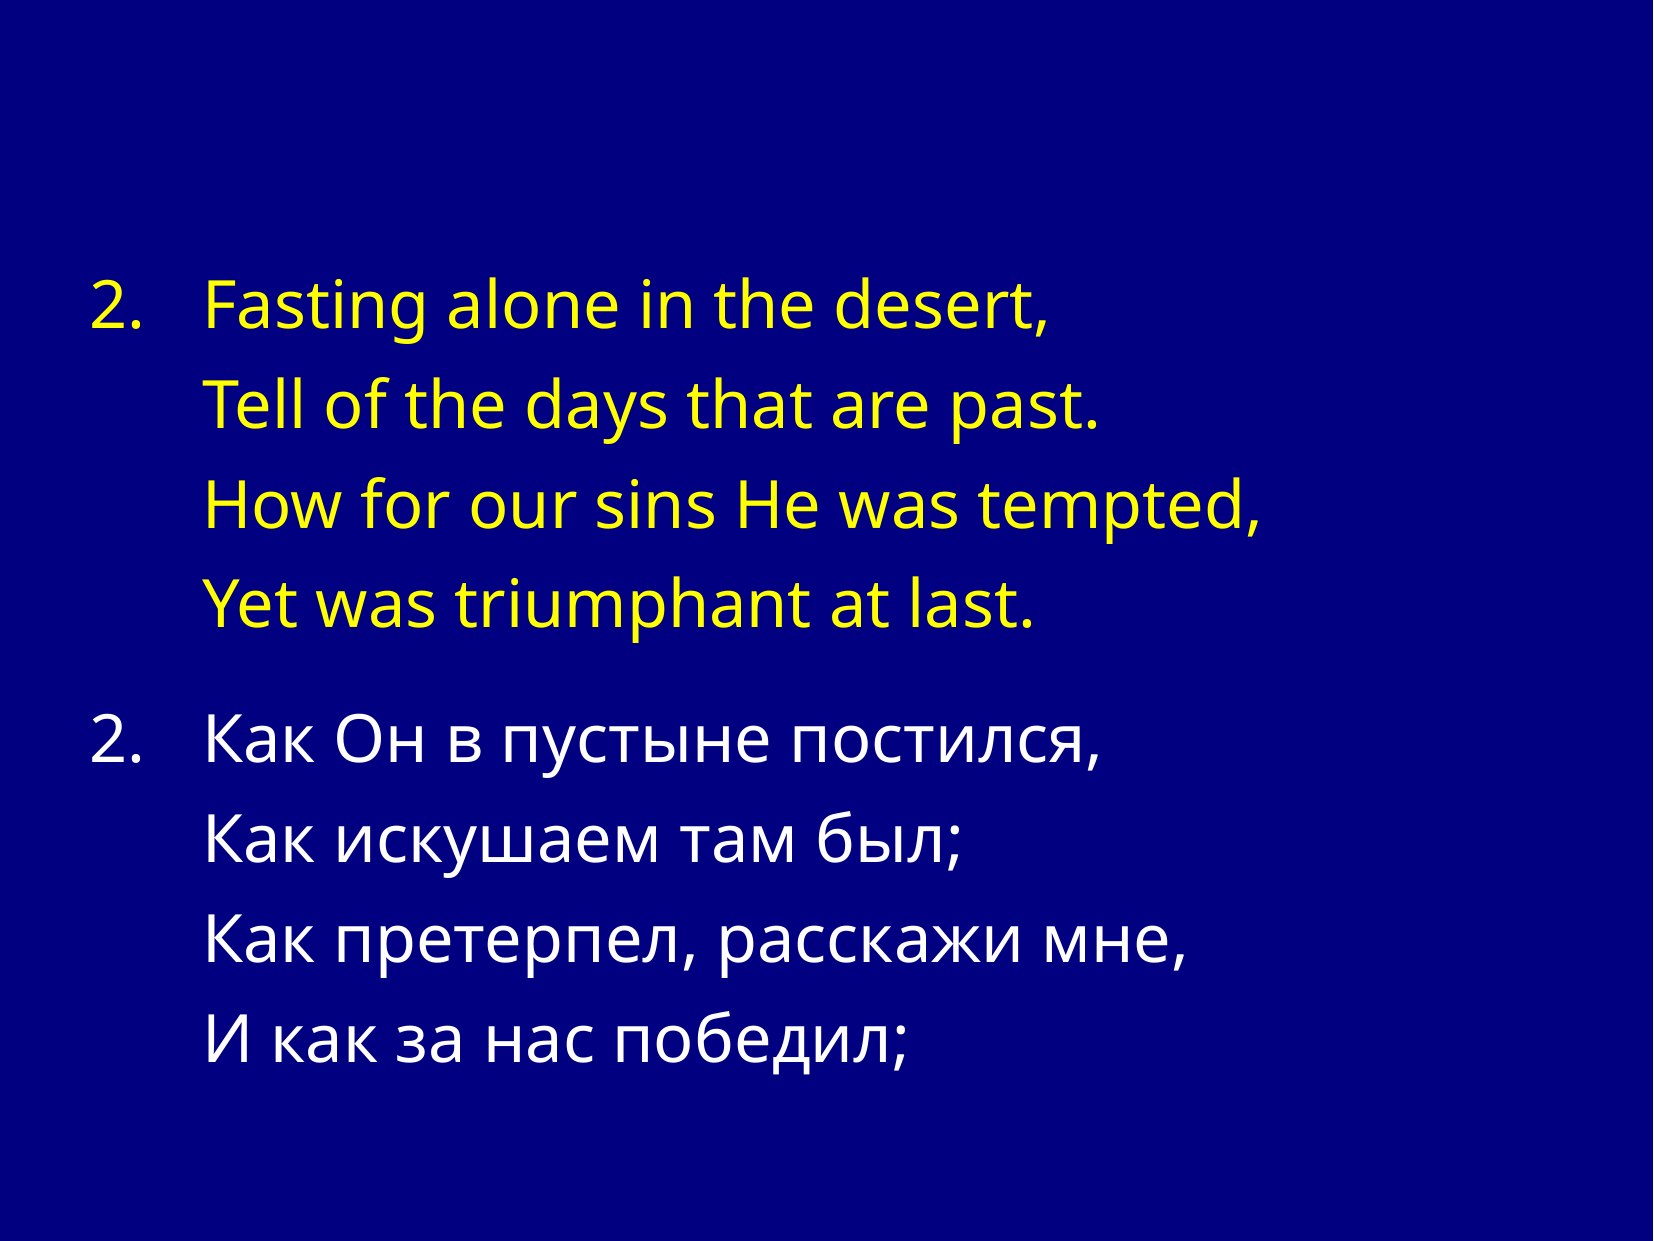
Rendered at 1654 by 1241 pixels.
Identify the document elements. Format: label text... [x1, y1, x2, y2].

text_box 2. Как Он в пустыне постился, Как искушаем там был; Как претерпел, расскажи мне, И как за нас победил; [75, 675, 1576, 1163]
text_box 2. Fasting alone in the desert, Tell of the days that are past. How for our sins He was tempted, Yet was triumphant at last. [75, 150, 1576, 638]
